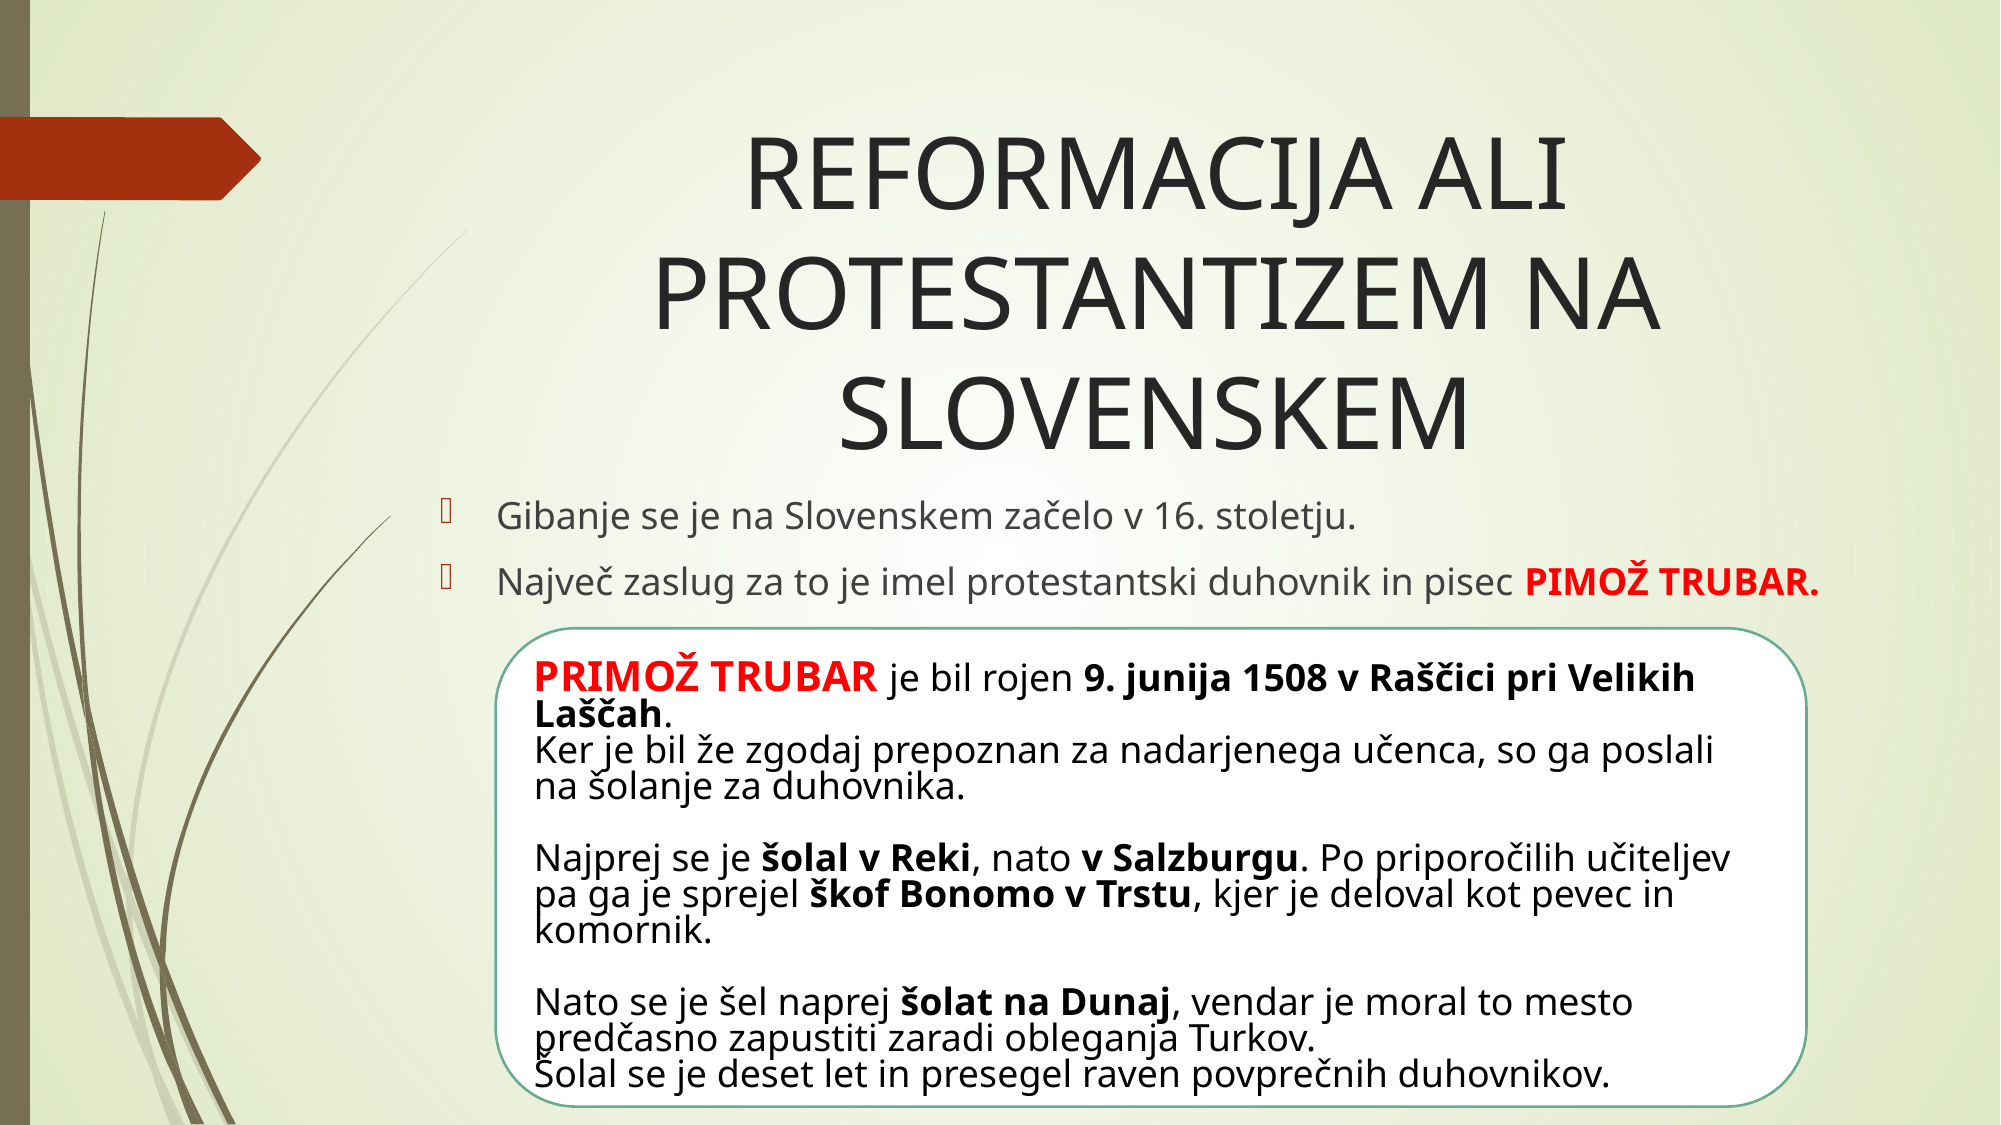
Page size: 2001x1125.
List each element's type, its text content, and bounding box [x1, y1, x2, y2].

title REFORMACIJA ALI PROTESTANTIZEM NA SLOVENSKEM [425, 102, 1888, 313]
text_box PRIMOŽ TRUBAR je bil rojen 9. junija 1508 v Raščici pri Velikih Laščah. Ker je bil že zgodaj prepoznan za nadarjenega učenca, so ga poslali na šolanje za duhovnika. Najprej se je šolal v Reki, nato v Salzburgu. Po priporočilih učiteljev pa ga je sprejel škof Bonomo v Trstu, kjer je deloval kot pevec in komornik. Nato se je šel naprej šolat na Dunaj, vendar je moral to mesto predčasno zapustiti zaradi obleganja Turkov. Šolal se je deset let in presegel raven povprečnih duhovnikov. [495, 628, 1807, 1107]
list Gibanje se je na Slovenskem začelo v 16. stoletju. Največ zaslug za to je imel protestantski duhovnik in pisec PIMOŽ TRUBAR. [424, 484, 1888, 1059]
